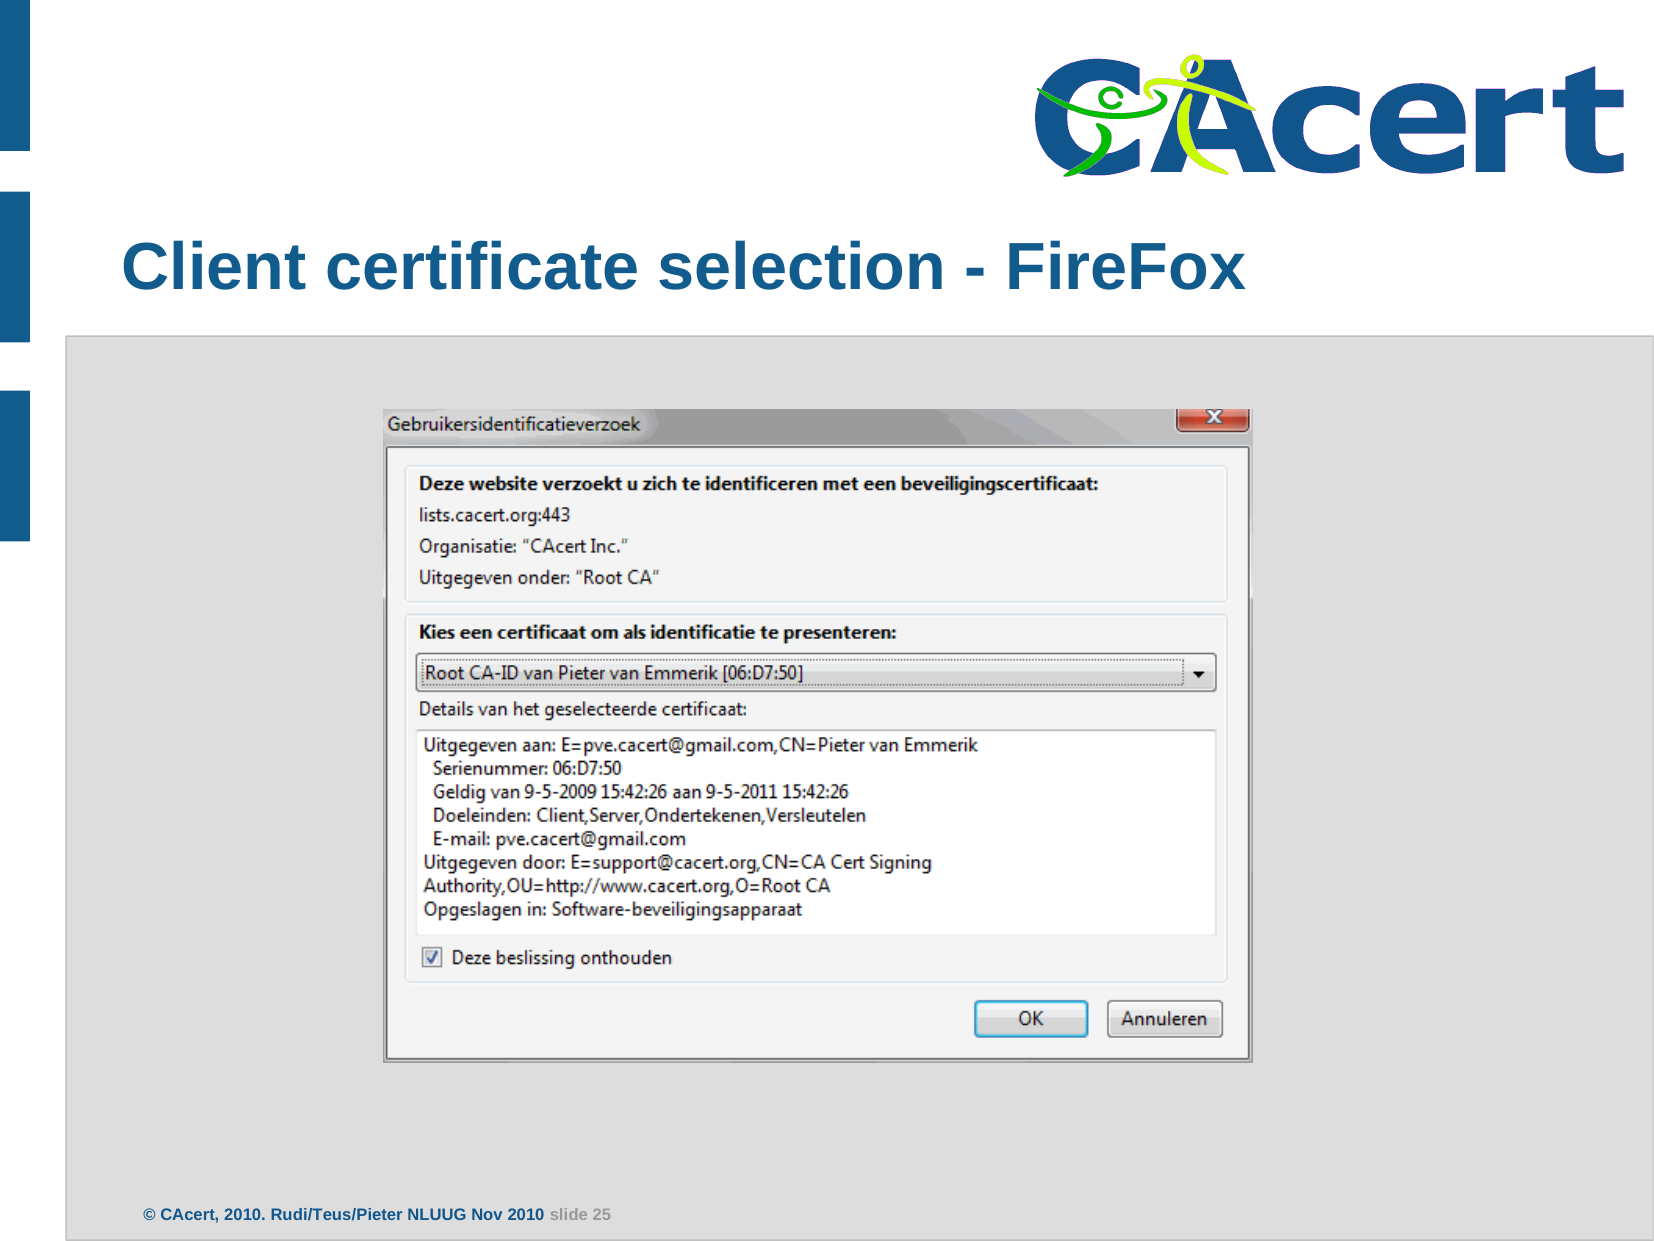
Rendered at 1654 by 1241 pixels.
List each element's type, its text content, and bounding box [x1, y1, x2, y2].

title Client certificate selection - FireFox [121, 177, 1533, 315]
picture [1033, 53, 1625, 178]
picture [383, 409, 1253, 1063]
